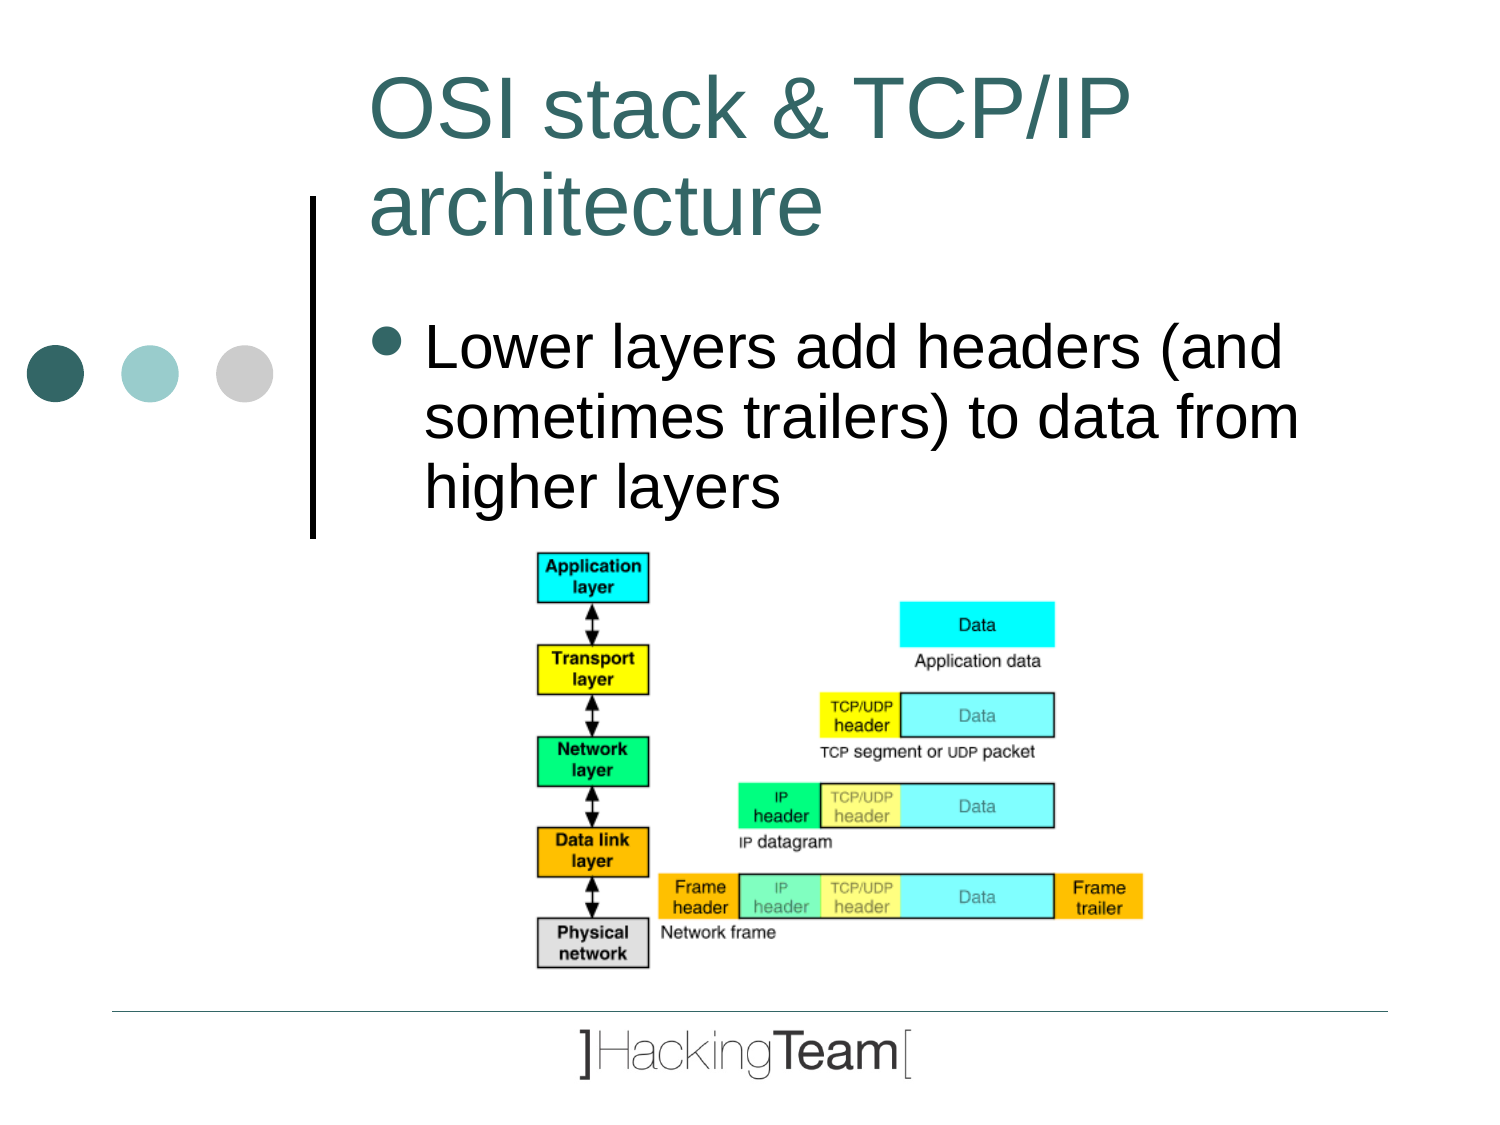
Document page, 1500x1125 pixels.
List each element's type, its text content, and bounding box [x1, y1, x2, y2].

picture [574, 1041, 916, 1084]
title OSI stack & TCP/IP architecture [249, 38, 1401, 275]
list Lower layers add headers (and sometimes trailers) to data from higher layers [249, 312, 1401, 1041]
picture [532, 542, 1147, 976]
